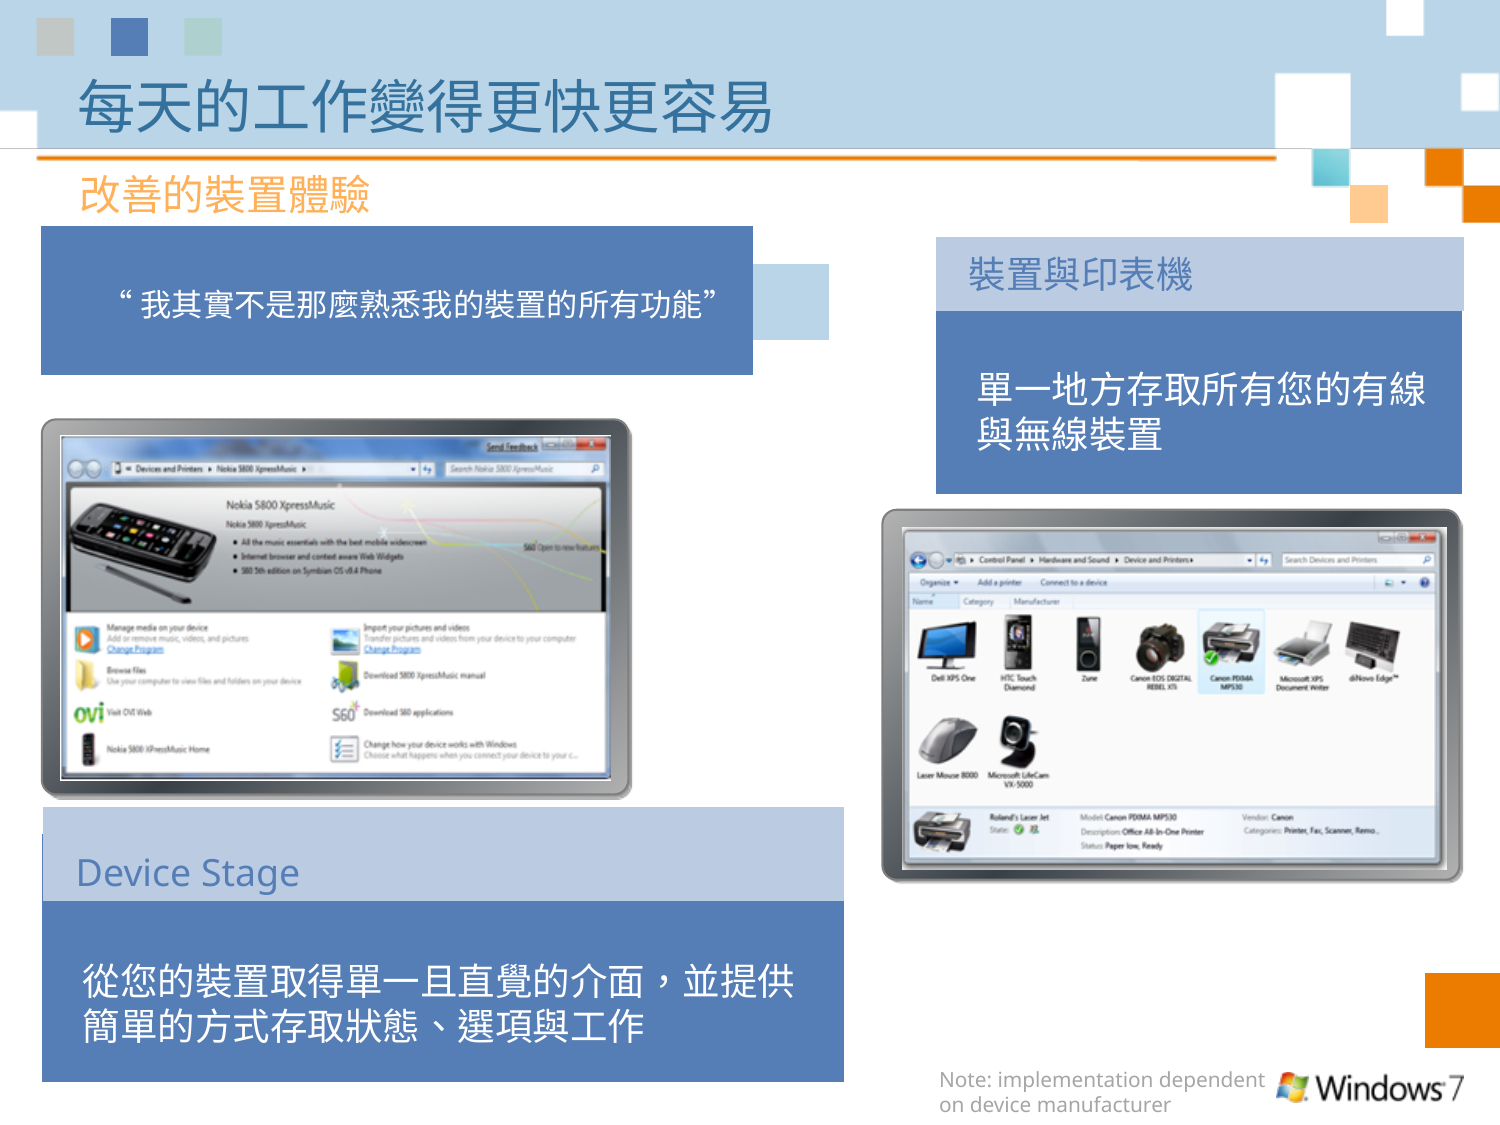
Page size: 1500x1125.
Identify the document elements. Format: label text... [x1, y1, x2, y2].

text_box [111, 18, 148, 56]
picture [60, 435, 611, 781]
text_box [882, 509, 1460, 880]
text_box [1425, 973, 1500, 1048]
text_box [184, 18, 222, 56]
picture [902, 527, 1447, 870]
text_box “我其實不是那麼熟悉我的裝置的所有功能” [41, 226, 753, 375]
text_box 從您的裝置取得單一且直覺的介面，並提供簡單的方式存取狀態、選項與工作 [42, 834, 844, 1082]
text_box [1350, 185, 1388, 223]
text_box 裝置與印表機 [936, 237, 1464, 311]
title 每天的工作變得更快更容易 [62, 62, 1413, 150]
text_box Device Stage [43, 807, 844, 901]
text_box 單一地方存取所有您的有線與無線裝置 [936, 311, 1462, 494]
text_box [753, 264, 829, 340]
text_box [41, 419, 629, 795]
text_box 改善的裝置體驗 [64, 160, 1479, 227]
text_box [37, 18, 74, 56]
text_box Note: implementation dependent on device manufacturer [924, 1059, 1257, 1125]
